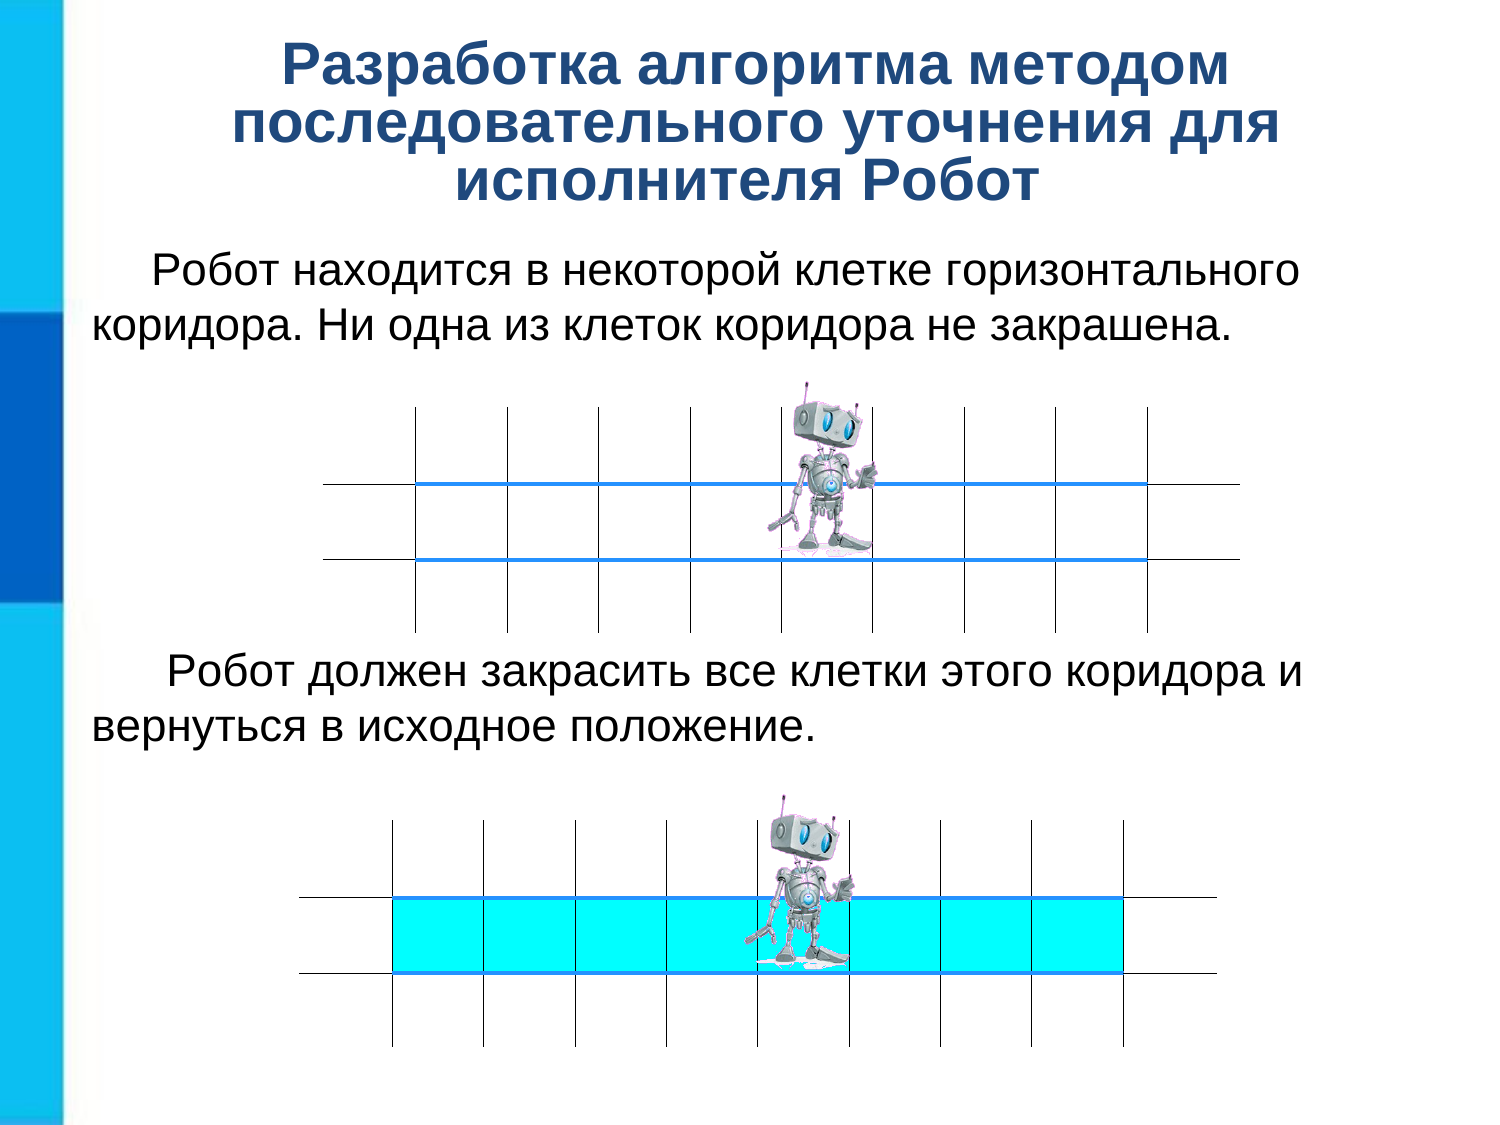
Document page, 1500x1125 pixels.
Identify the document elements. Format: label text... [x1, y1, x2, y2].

table_cell [1056, 562, 1147, 633]
table_cell [576, 975, 666, 1047]
table_header [1148, 411, 1236, 484]
table_cell [416, 486, 507, 558]
table_header [484, 824, 575, 896]
table_header [393, 824, 483, 896]
table_header [303, 824, 392, 897]
table_header [327, 411, 415, 484]
table_cell [327, 485, 415, 559]
table_cell [393, 900, 483, 971]
picture [0, 0, 1500, 1125]
table_cell [599, 562, 690, 633]
table_cell [508, 562, 598, 633]
table_cell [758, 978, 849, 1047]
table_cell [691, 562, 781, 633]
table_cell [599, 486, 690, 558]
text_box Разработка алгоритма методом последовательного уточнения для исполнителя Робот [88, 30, 1425, 220]
table_header [1032, 824, 1123, 896]
table_header [599, 411, 690, 482]
table_cell [416, 562, 507, 633]
table_cell [1124, 898, 1213, 973]
table_header [1056, 411, 1147, 482]
table_cell [484, 975, 575, 1047]
table_cell [303, 974, 392, 1047]
table_cell [1032, 975, 1123, 1047]
table_cell [484, 900, 575, 971]
table_header [508, 411, 598, 482]
table_cell [782, 565, 872, 633]
table_header [691, 411, 761, 482]
table_cell [508, 486, 598, 558]
table_header [576, 824, 666, 896]
table_header [1124, 824, 1213, 897]
table_cell [667, 900, 738, 971]
table_cell [891, 486, 964, 558]
table_header [891, 411, 964, 482]
table_cell [1148, 485, 1236, 559]
table_cell [1032, 900, 1123, 971]
table_cell [1148, 560, 1236, 633]
table_header [941, 824, 1031, 896]
table_cell [868, 900, 940, 971]
table_cell [1124, 974, 1213, 1047]
table_cell [576, 900, 666, 971]
table_cell [667, 975, 757, 1047]
table_cell [393, 975, 483, 1047]
table_cell [941, 975, 1031, 1047]
table_cell [873, 562, 964, 633]
table_cell [691, 486, 761, 558]
table_cell [1056, 486, 1147, 558]
table_cell [850, 975, 940, 1047]
table_cell [303, 898, 392, 973]
table_header [667, 824, 738, 896]
table_header [965, 411, 1055, 482]
table_cell [941, 900, 1031, 971]
text_box Робот должен закрасить все клетки этого коридора и вернуться в исходное положение. [76, 633, 1447, 759]
table_header [868, 824, 940, 896]
table_cell [965, 562, 1055, 633]
table_cell [327, 560, 415, 633]
text_box Робот находится в некоторой клетке горизонтального коридора. Ни одна из клеток коридора не закрашена. [76, 231, 1459, 358]
table_cell [965, 486, 1055, 558]
table_header [416, 411, 507, 482]
